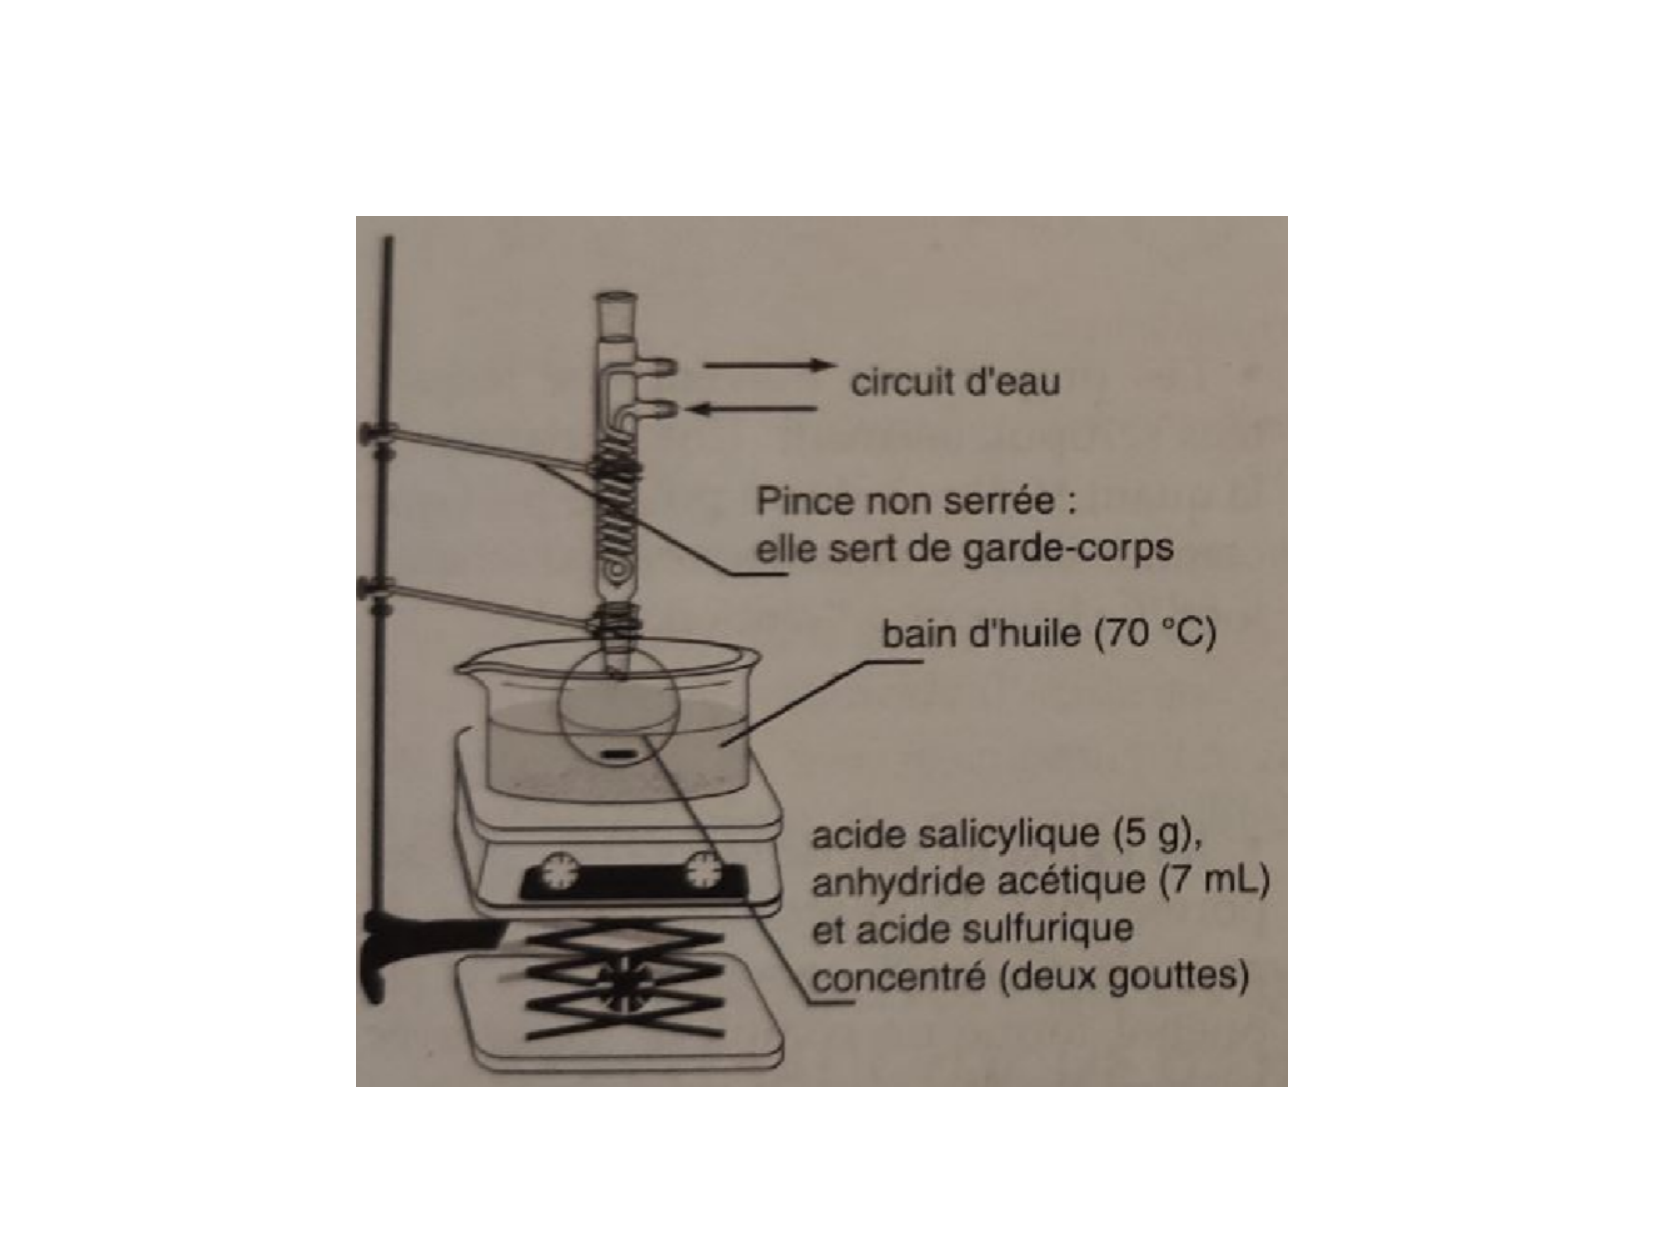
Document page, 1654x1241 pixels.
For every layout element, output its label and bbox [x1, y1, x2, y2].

picture [356, 216, 1288, 1087]
